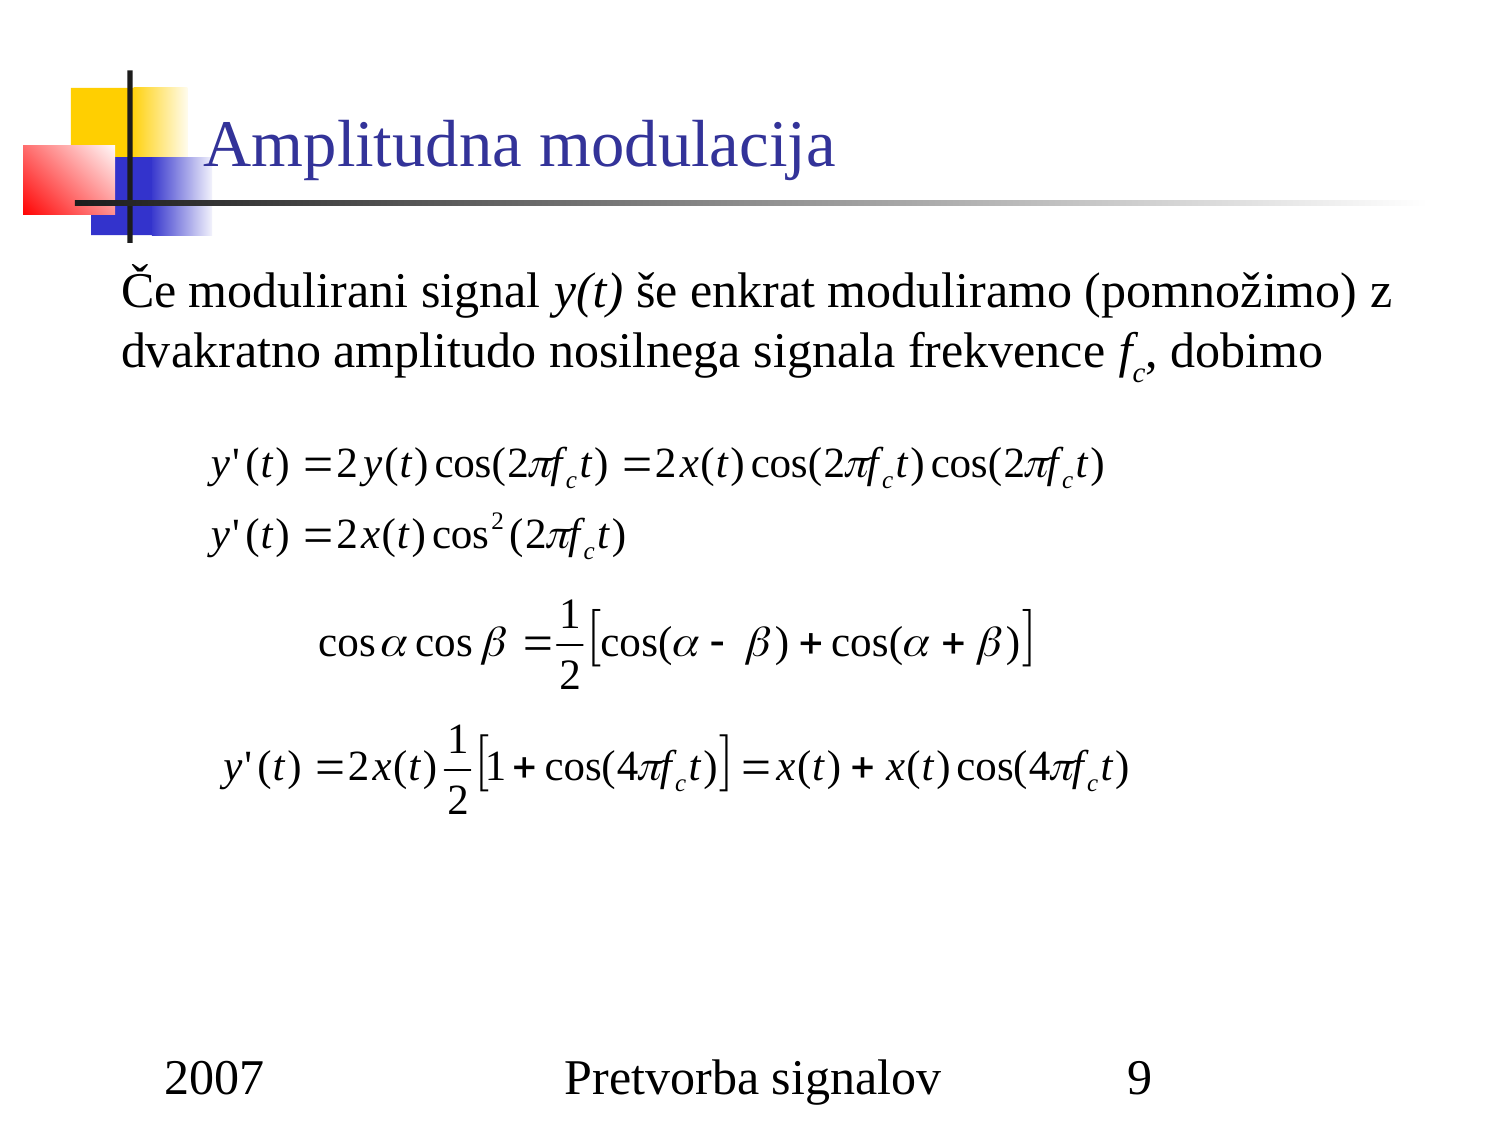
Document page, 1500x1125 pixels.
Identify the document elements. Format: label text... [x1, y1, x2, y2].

chart [200, 437, 1113, 568]
list Če modulirani signal y(t) še enkrat moduliramo (pomnožimo) z dvakratno amplitudo nosilnega signala frekvence fc, dobimo [50, 249, 1469, 413]
chart [312, 587, 1038, 700]
chart [212, 712, 1138, 824]
title Amplitudna modulacija [188, 92, 1468, 188]
